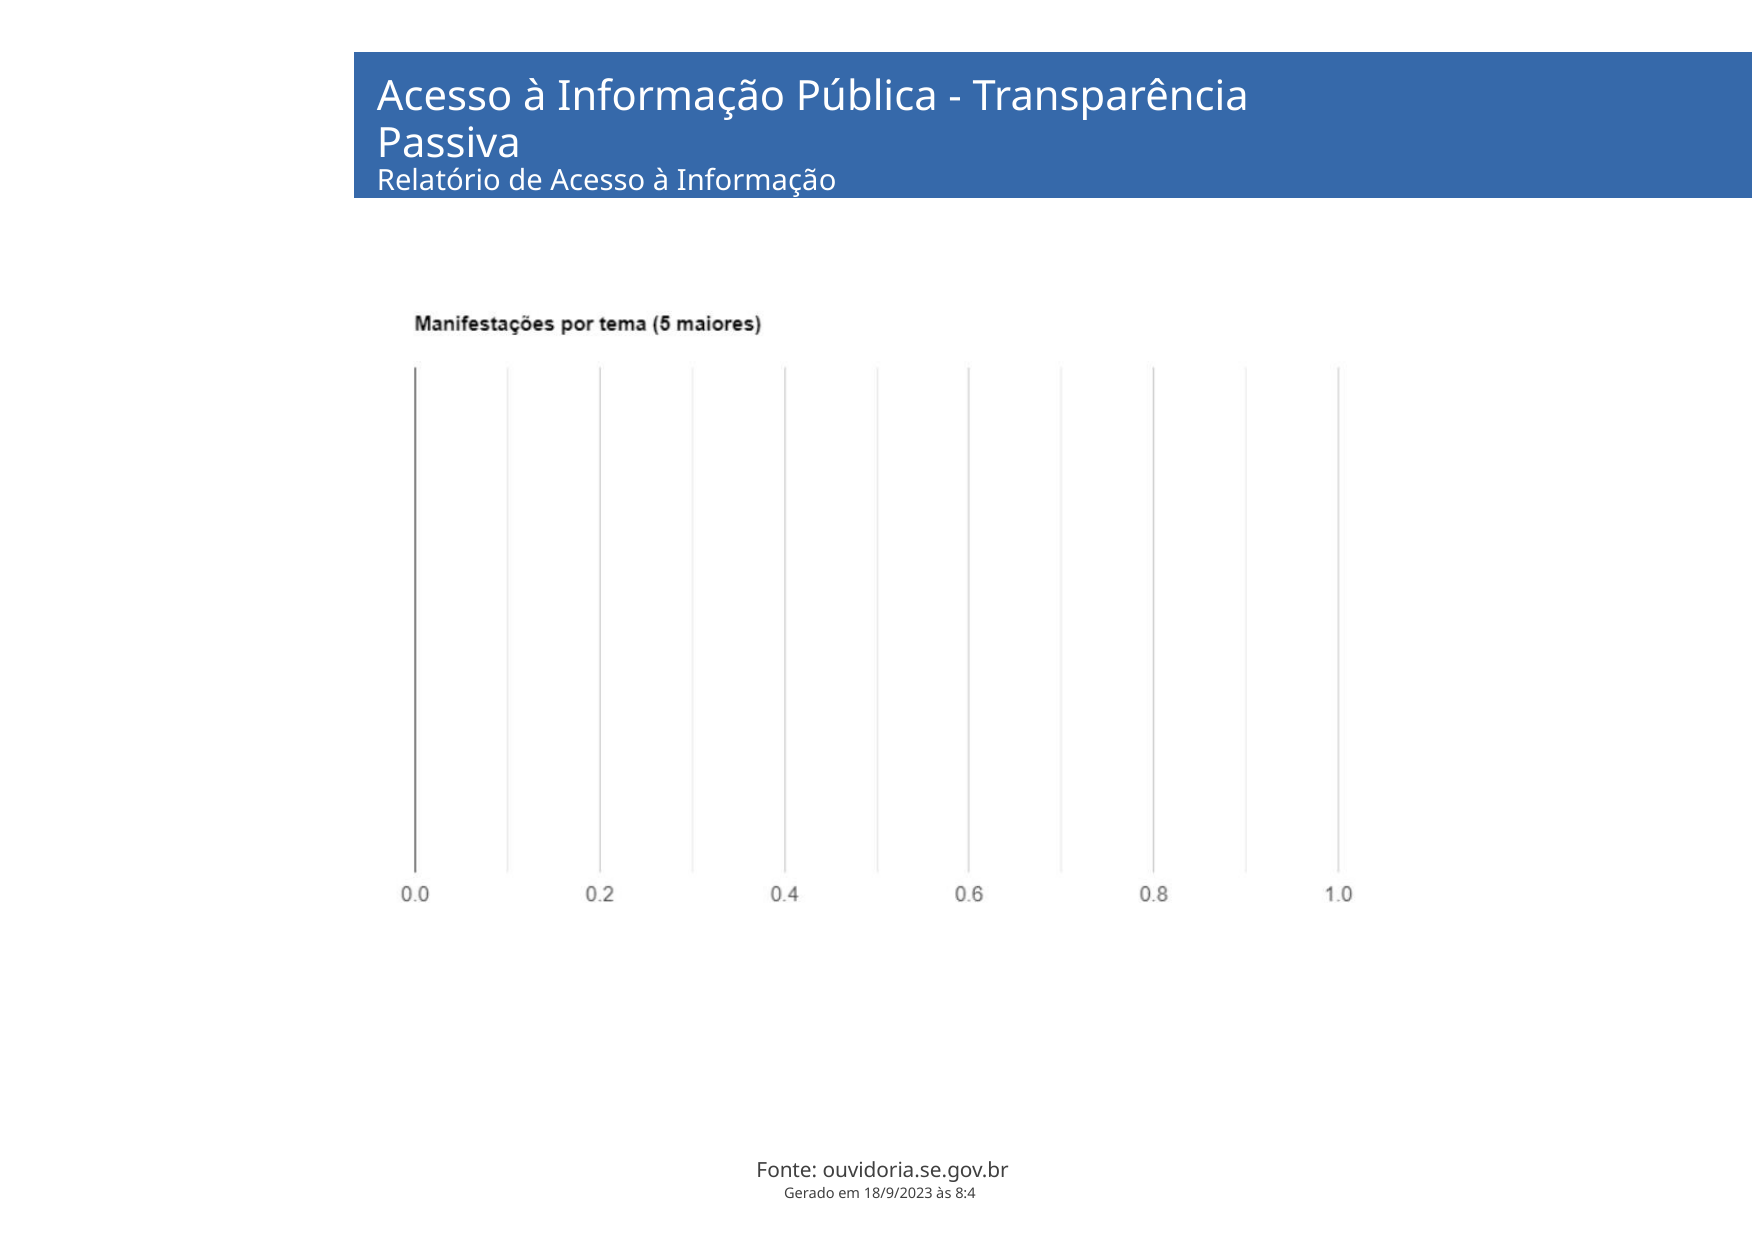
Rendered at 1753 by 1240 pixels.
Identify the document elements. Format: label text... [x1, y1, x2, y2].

text_box [354, 52, 1752, 198]
text_box Acesso à Informação Pública - Transparência Passiva Relatório de Acesso à Informação SETURAgosto a Agosto de 2023 [376, 72, 1403, 228]
text_box Fonte: ouvidoria.se.gov.br [756, 1158, 1023, 1182]
text_box Gerado em 18/9/2023 às 8:4 [784, 1184, 995, 1202]
text_box [155, 211, 1599, 1028]
